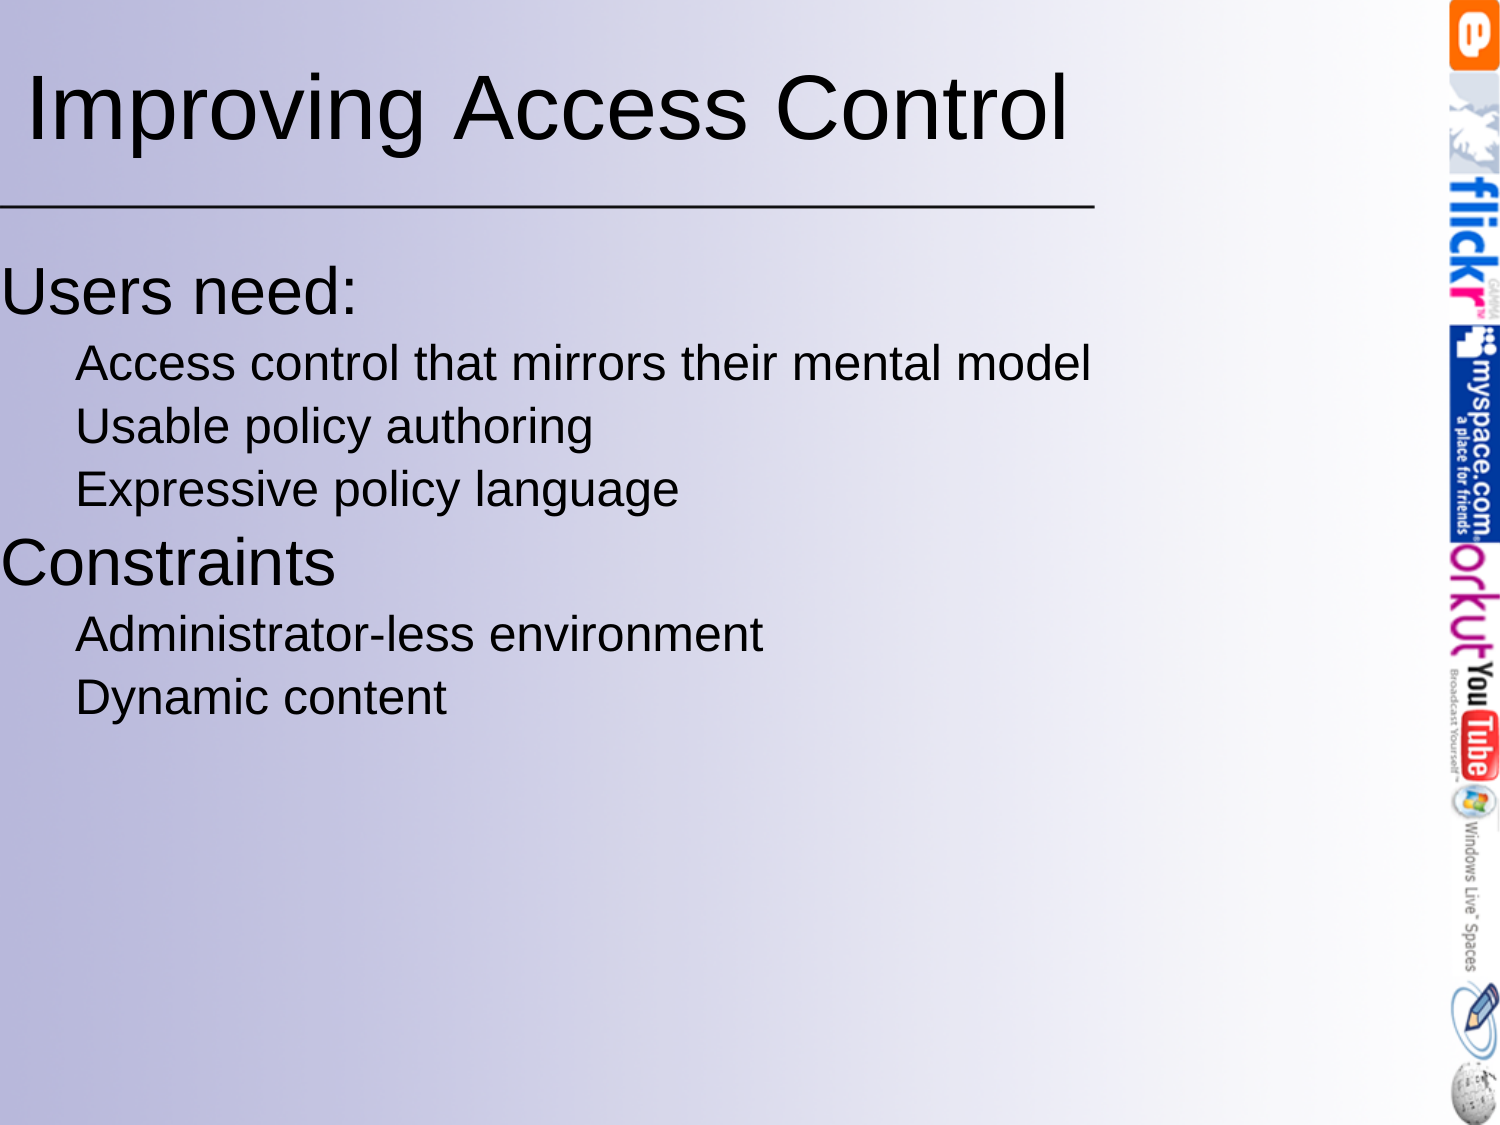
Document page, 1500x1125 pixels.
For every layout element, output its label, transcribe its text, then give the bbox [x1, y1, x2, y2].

list Users need: Access control that mirrors their mental model Usable policy authoring Expressive policy language Constraints Administrator-less environment Dynamic content [0, 262, 1350, 991]
title Improving Access Control [0, 44, 1350, 181]
picture [0, 0, 1500, 1125]
